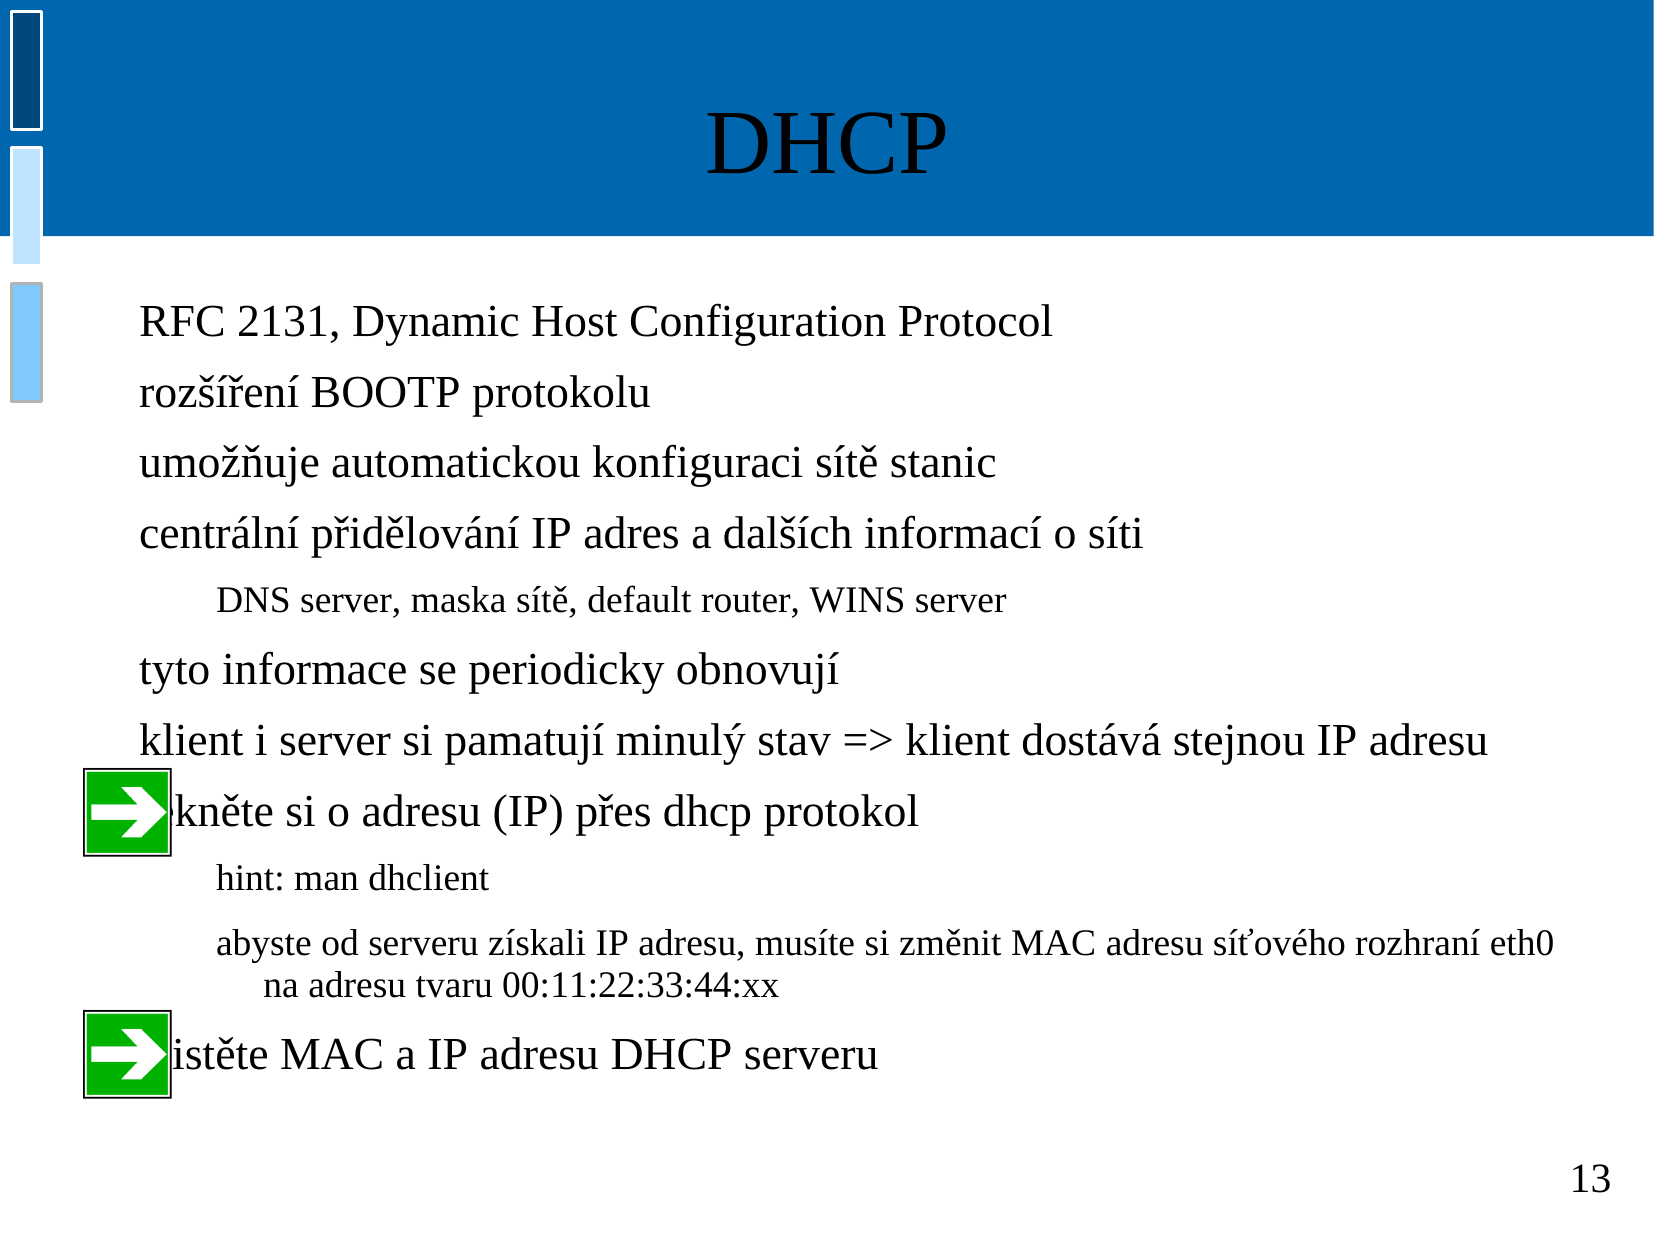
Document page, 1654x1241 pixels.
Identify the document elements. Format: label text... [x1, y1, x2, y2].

picture [76, 1003, 178, 1105]
list RFC 2131, Dynamic Host Configuration Protocol rozšíření BOOTP protokolu umožňuje automatickou konfiguraci sítě stanic centrální přidělování IP adres a dalších informací o síti DNS server, maska sítě, default router, WINS server tyto informace se periodicky obnovují klient i server si pamatují minulý stav => klient dostává stejnou IP adresu řekněte si o adresu (IP) přes dhcp protokol hint: man dhclient abyste od serveru získali IP adresu, musíte si změnit MAC adresu síťového rozhraní eth0 na adresu tvaru 00:11:22:33:44:xx zjistěte MAC a IP adresu DHCP serveru [121, 295, 1566, 1127]
title DHCP [121, 49, 1534, 237]
picture [76, 761, 178, 863]
